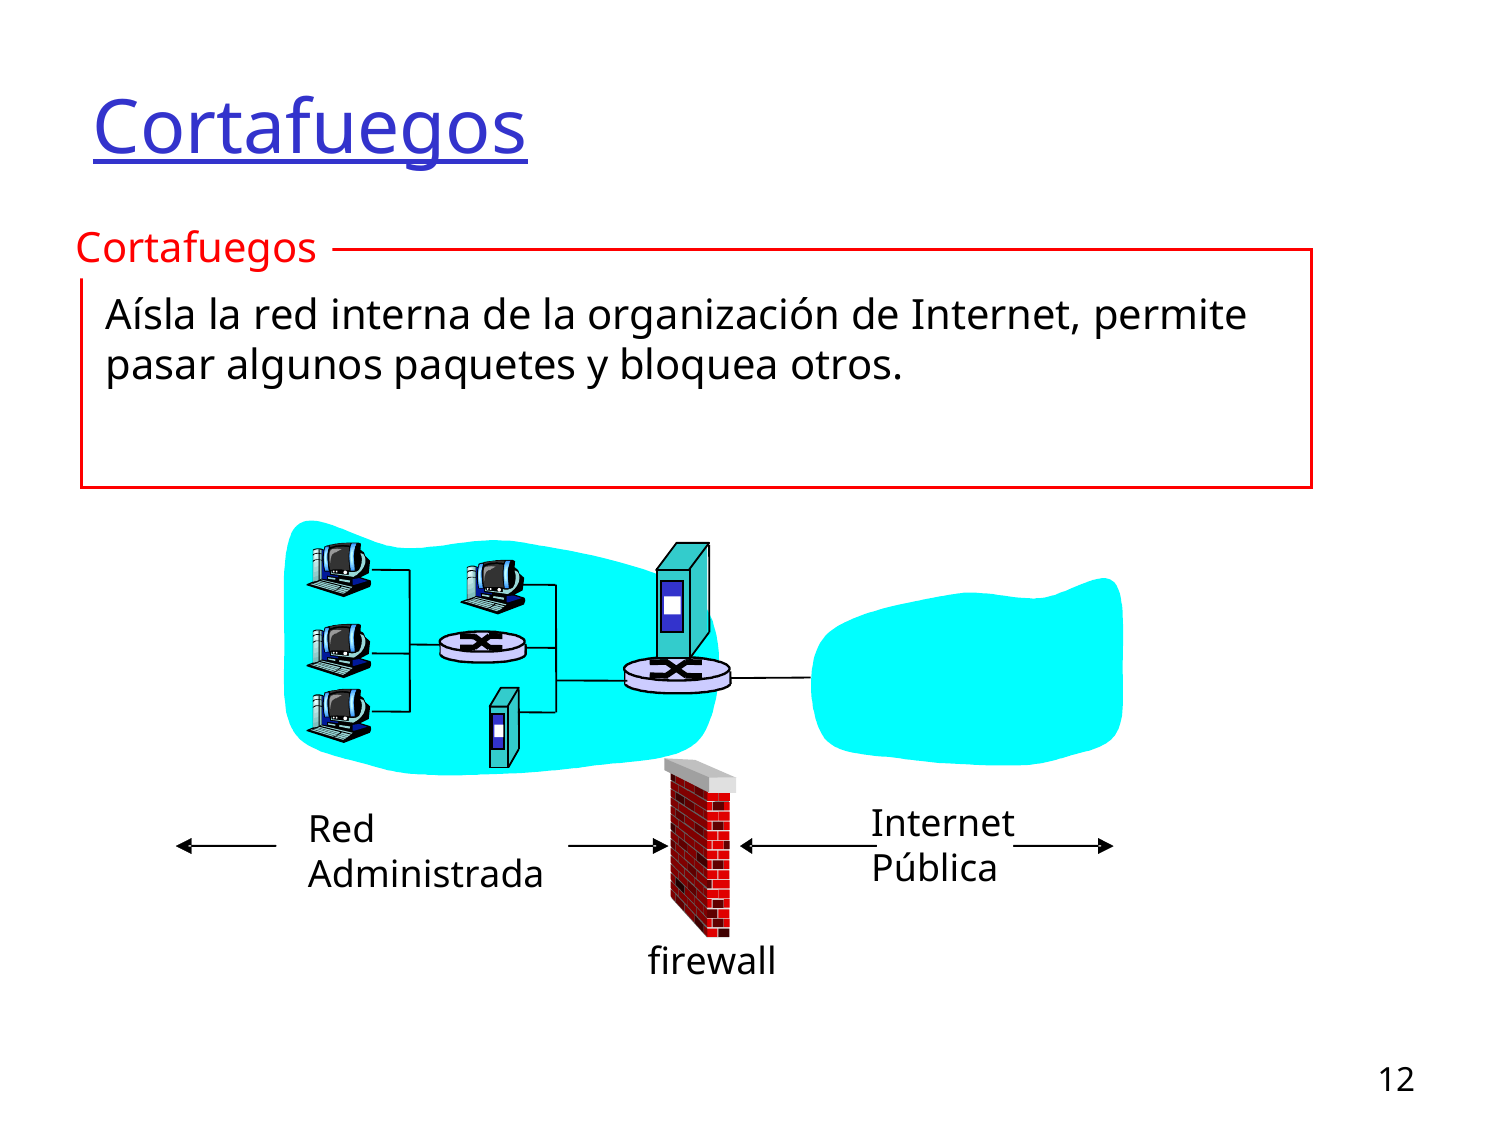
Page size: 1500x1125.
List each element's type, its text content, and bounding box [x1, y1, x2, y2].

text_box [694, 617, 720, 660]
text_box [626, 660, 670, 677]
text_box [477, 633, 487, 637]
text_box [491, 708, 507, 767]
text_box Cortafuegos [60, 212, 333, 279]
text_box Red Administrada [293, 797, 560, 903]
text_box [669, 673, 684, 679]
text_box [683, 660, 728, 677]
text_box [1040, 800, 1114, 889]
text_box firewall [632, 929, 792, 990]
text_box [81, 249, 1312, 488]
text_box [488, 635, 523, 649]
text_box [493, 715, 504, 748]
text_box [568, 838, 669, 854]
text_box [493, 689, 516, 705]
text_box [283, 520, 737, 929]
text_box [509, 695, 518, 762]
text_box [440, 645, 525, 661]
text_box [656, 659, 689, 664]
text_box [442, 635, 475, 648]
text_box Aísla la red interna de la organización de Internet, permite pasar algunos paquetes y bloquea otros. [91, 280, 1309, 396]
text_box [593, 940, 831, 995]
text_box [625, 672, 730, 692]
text_box [659, 544, 706, 569]
title Cortafuegos [77, 29, 1353, 218]
text_box [658, 571, 689, 657]
text_box [176, 838, 277, 854]
text_box Internet Pública [856, 791, 1040, 897]
text_box [691, 548, 708, 653]
text_box [811, 578, 1124, 766]
text_box [740, 800, 856, 889]
